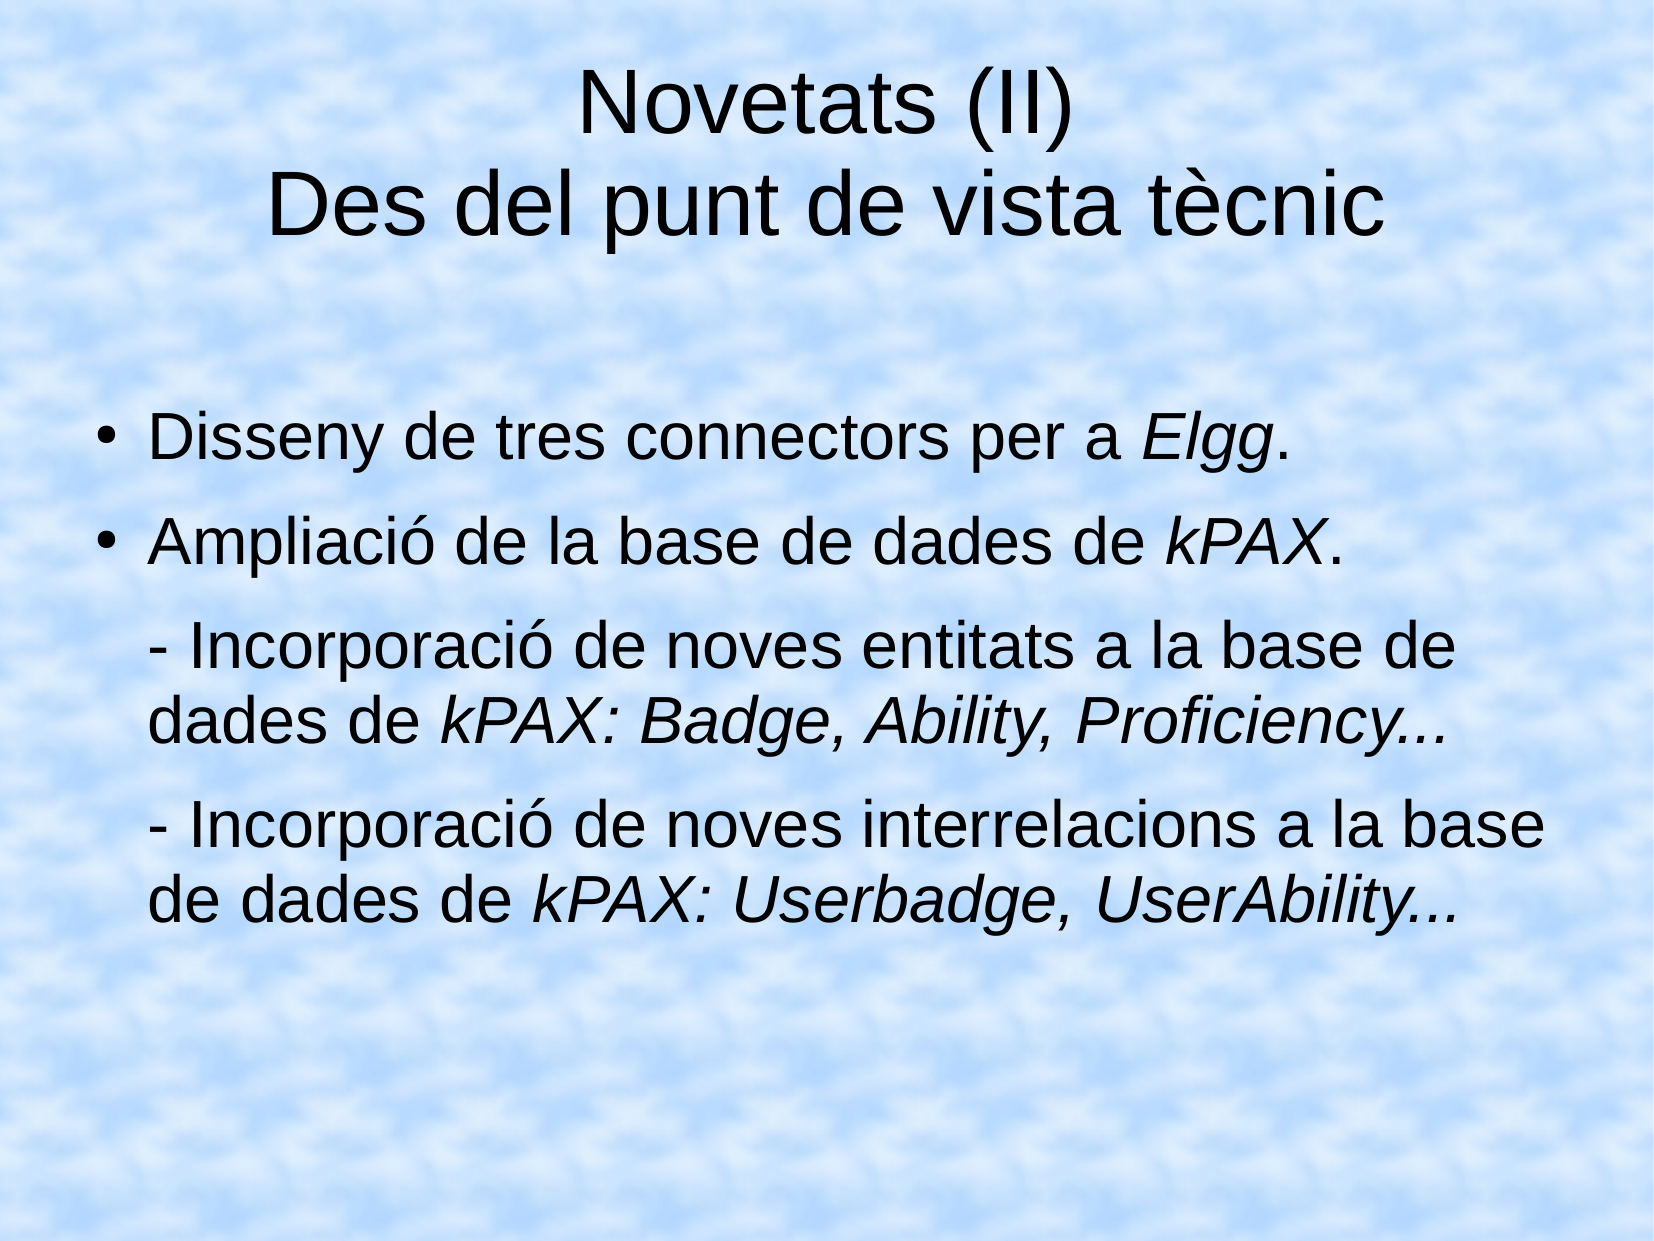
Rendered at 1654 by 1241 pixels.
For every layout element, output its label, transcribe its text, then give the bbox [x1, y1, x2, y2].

list Disseny de tres connectors per a Elgg. Ampliació de la base de dades de kPAX. - Incorporació de noves entitats a la base de dades de kPAX: Badge, Ability, Proficiency... - Incorporació de noves interrelacions a la base de dades de kPAX: Userbadge, UserAbility... [76, 295, 1565, 1114]
picture [0, 0, 1654, 1241]
title Novetats (II) Des del punt de vista tècnic [82, 49, 1571, 257]
